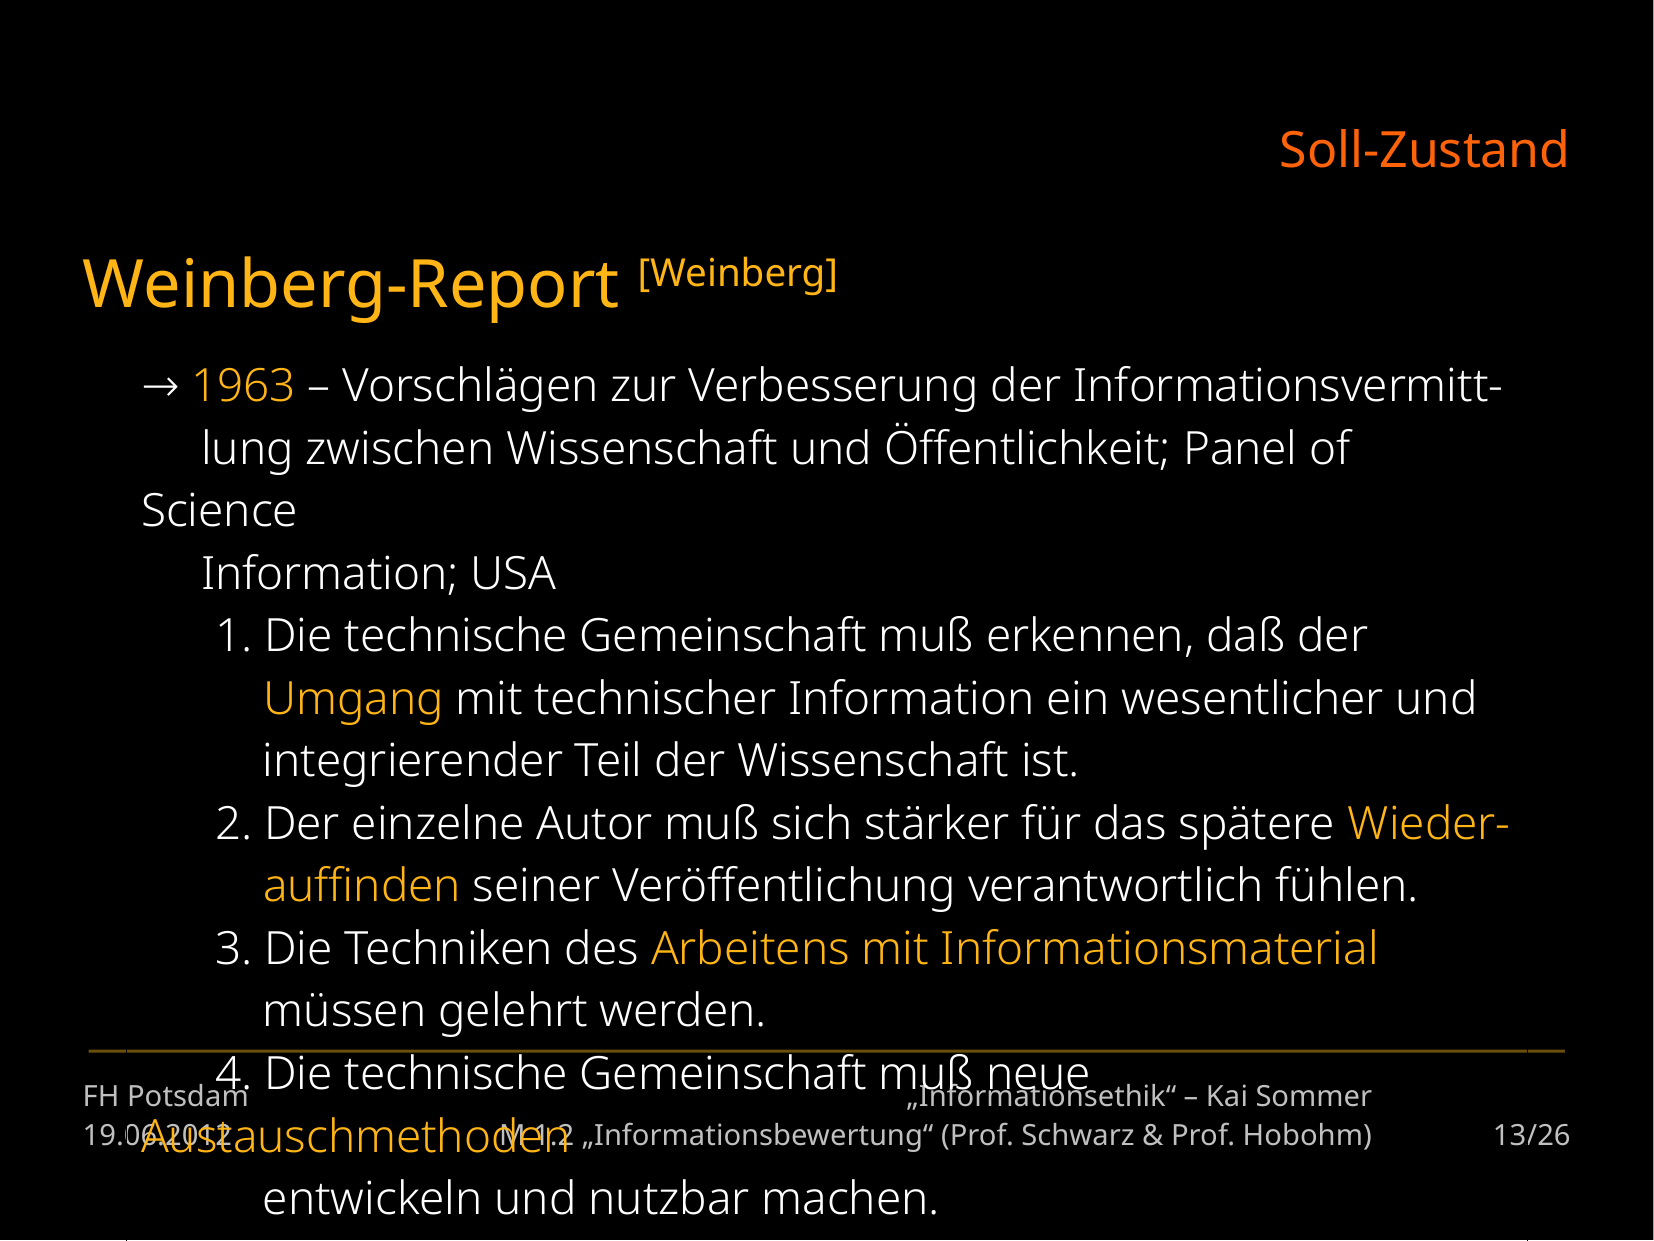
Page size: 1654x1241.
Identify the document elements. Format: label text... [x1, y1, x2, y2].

list Weinberg-Report [Weinberg] [82, 236, 1571, 1109]
title Soll-Zustand [82, 88, 1571, 207]
list Weinberg-Report [Weinberg] [127, 1030, 1527, 1109]
text_box → 1963 – Vorschlägen zur Verbesserung der Informationsvermitt- lung zwischen Wissenschaft und Öffentlichkeit; Panel of Science Information; USA 1. Die technische Gemeinschaft muß erkennen, daß der Umgang mit technischer Information ein wesentlicher und integrierender Teil der Wissenschaft ist. 2. Der einzelne Autor muß sich stärker für das spätere Wieder- auffinden seiner Veröffentlichung verantwortlich fühlen. 3. Die Techniken des Arbeitens mit Informationsmaterial müssen gelehrt werden. 4. Die technische Gemeinschaft muß neue Austauschmethoden entwickeln und nutzbar machen. 5. Einheitlichkeit und Verträglichkeit sind erwünscht. [126, 345, 1528, 1030]
